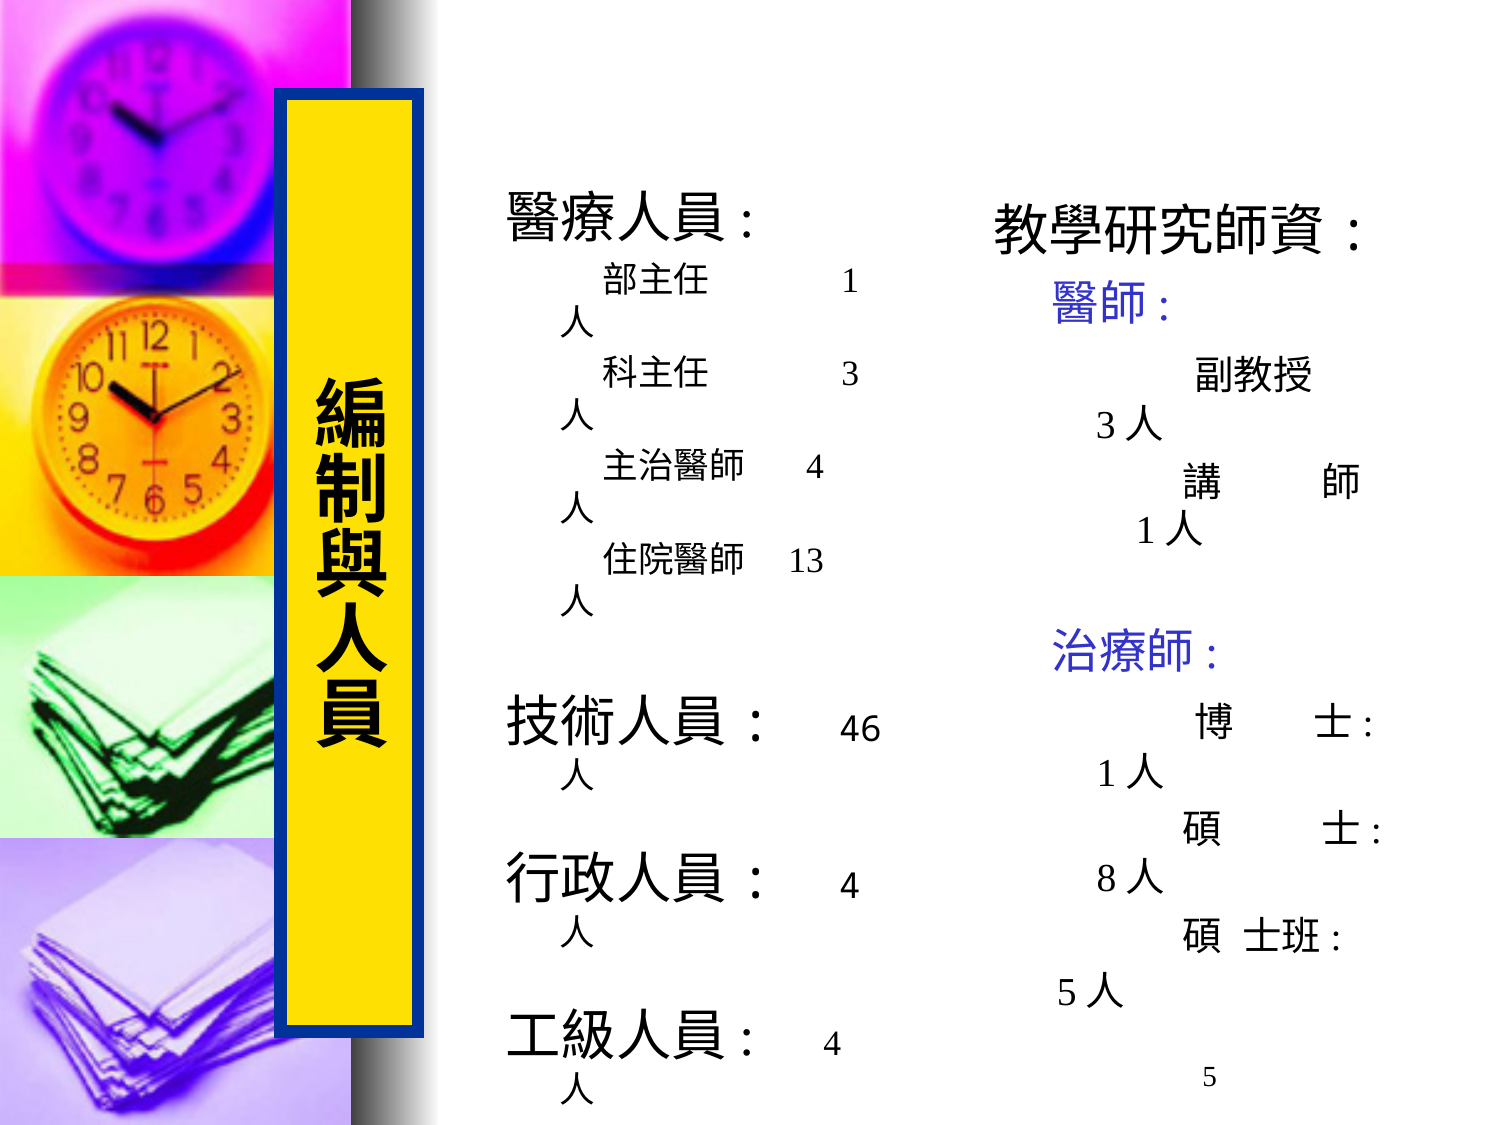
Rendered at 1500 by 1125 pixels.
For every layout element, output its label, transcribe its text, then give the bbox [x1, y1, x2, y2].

title 編制與人員 [280, 93, 419, 1032]
text_box [1187, 1050, 1500, 1125]
list 教學研究師資: 醫師: 副教授 3人 講 師 1人 治療師: 博 士: 1人 碩 士: 8人 碩 士班: 5人 [924, 187, 1388, 1026]
list 醫療人員: 部主任 1 人 科主任 3 人 主治醫師 4 人 住院醫師 13 人 技術人員: 46 人 行政人員: 4 人 工級人員: 4 人 [437, 174, 901, 1125]
